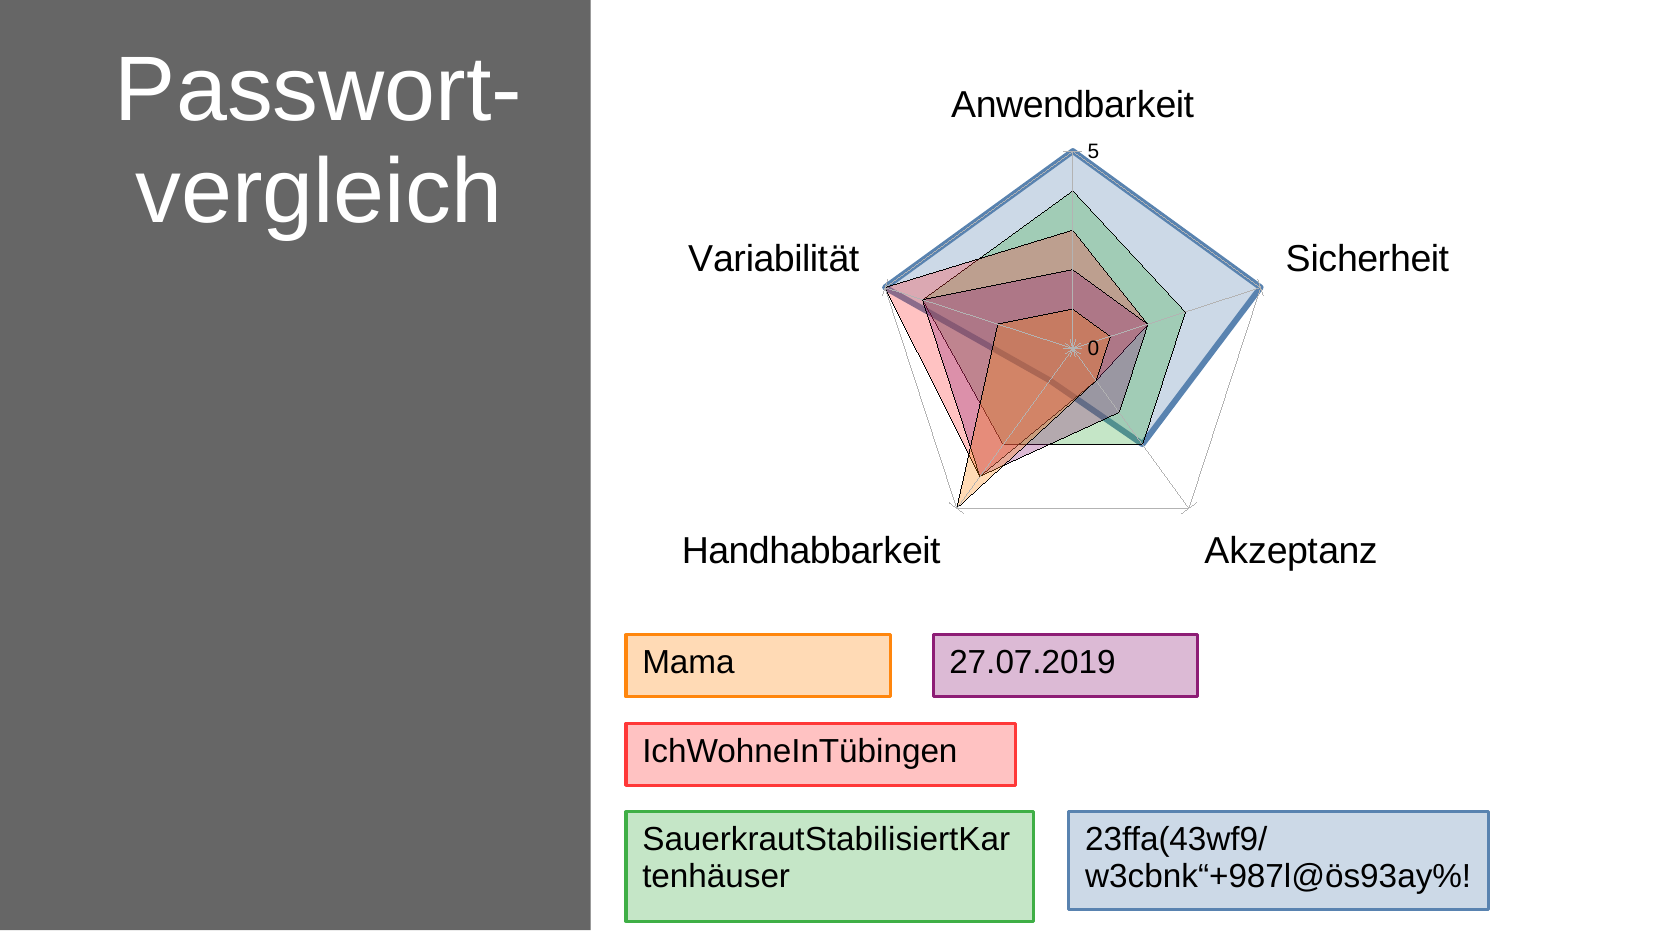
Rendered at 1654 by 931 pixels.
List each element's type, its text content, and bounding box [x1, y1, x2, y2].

text_box SauerkrautStabilisiertKartenhäuser [625, 811, 1034, 922]
text_box IchWohneInTübingen [625, 723, 1016, 786]
title Passwort-vergleich [82, 37, 556, 426]
text_box 23ffa(43wf9/w3cbnk“+987l@ös93ay%! [1068, 811, 1489, 910]
text_box Mama [625, 634, 891, 697]
chart [661, 82, 1607, 614]
text_box 27.07.2019 [933, 634, 1198, 697]
